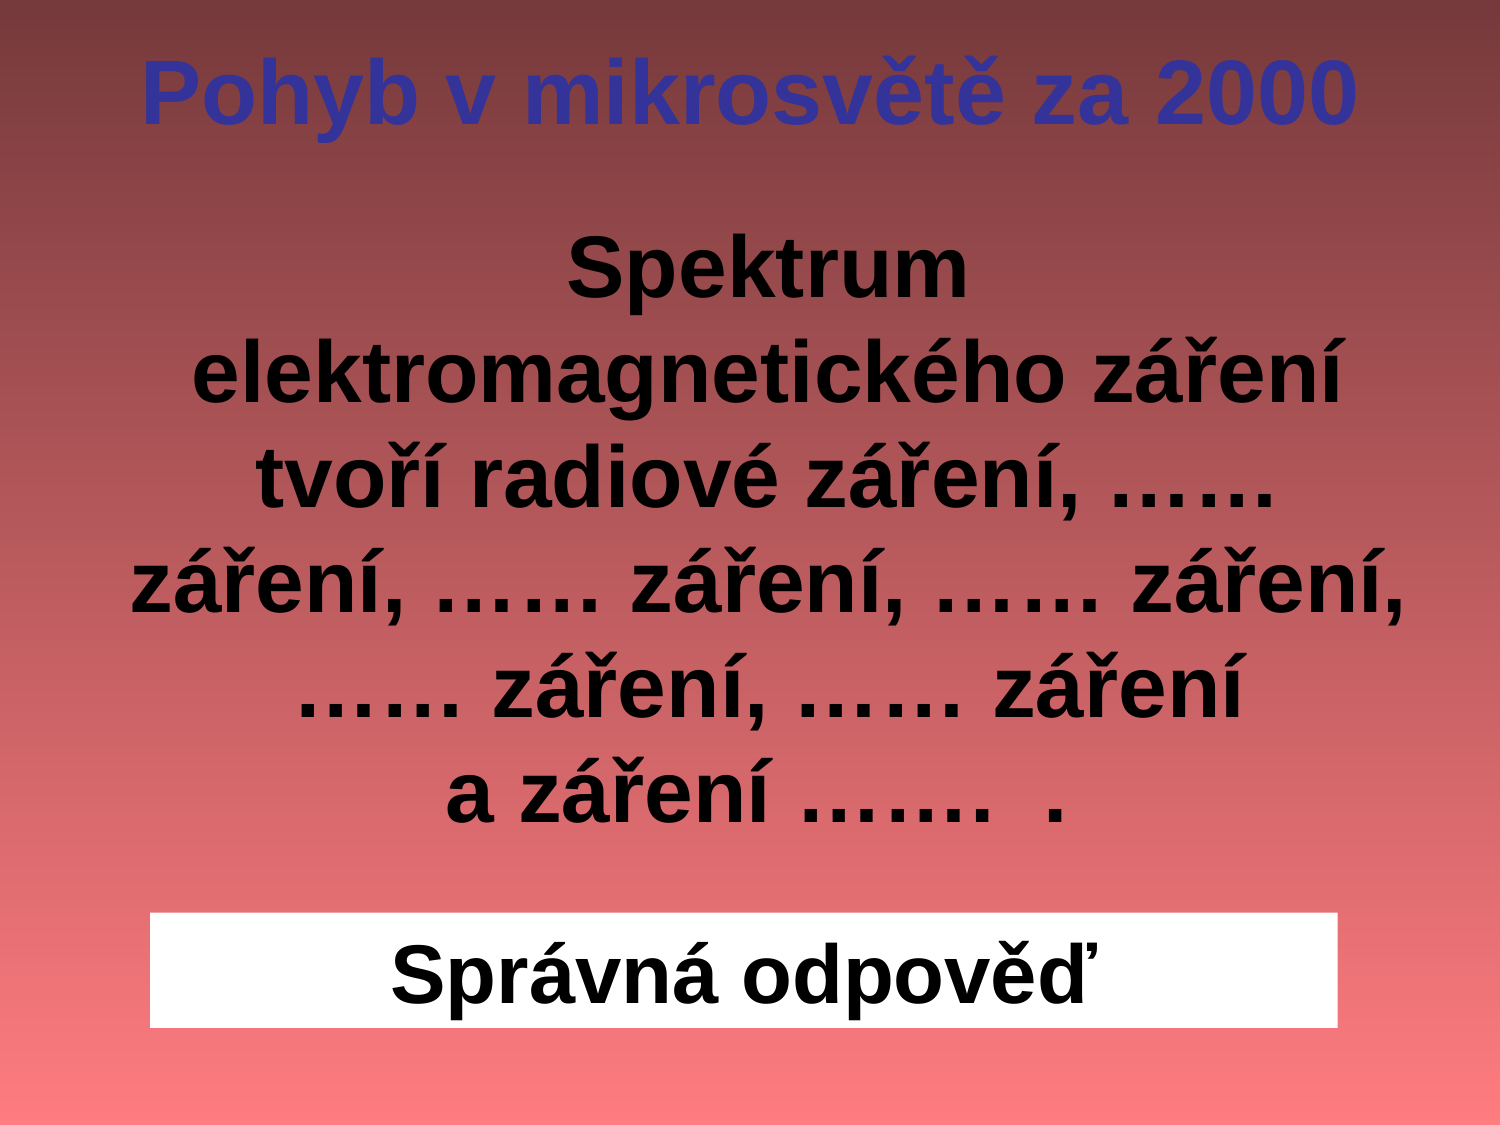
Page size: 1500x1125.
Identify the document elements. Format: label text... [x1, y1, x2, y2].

text_box Pohyb v mikrosvětě za 2000 [0, 24, 1500, 151]
text_box Spektrum elektromagnetického záření tvoří radiové záření, …… záření, …… záření, …… záření, …… záření, …… záření a záření ……. . [112, 202, 1426, 848]
text_box Správná odpověď [150, 912, 1338, 1028]
